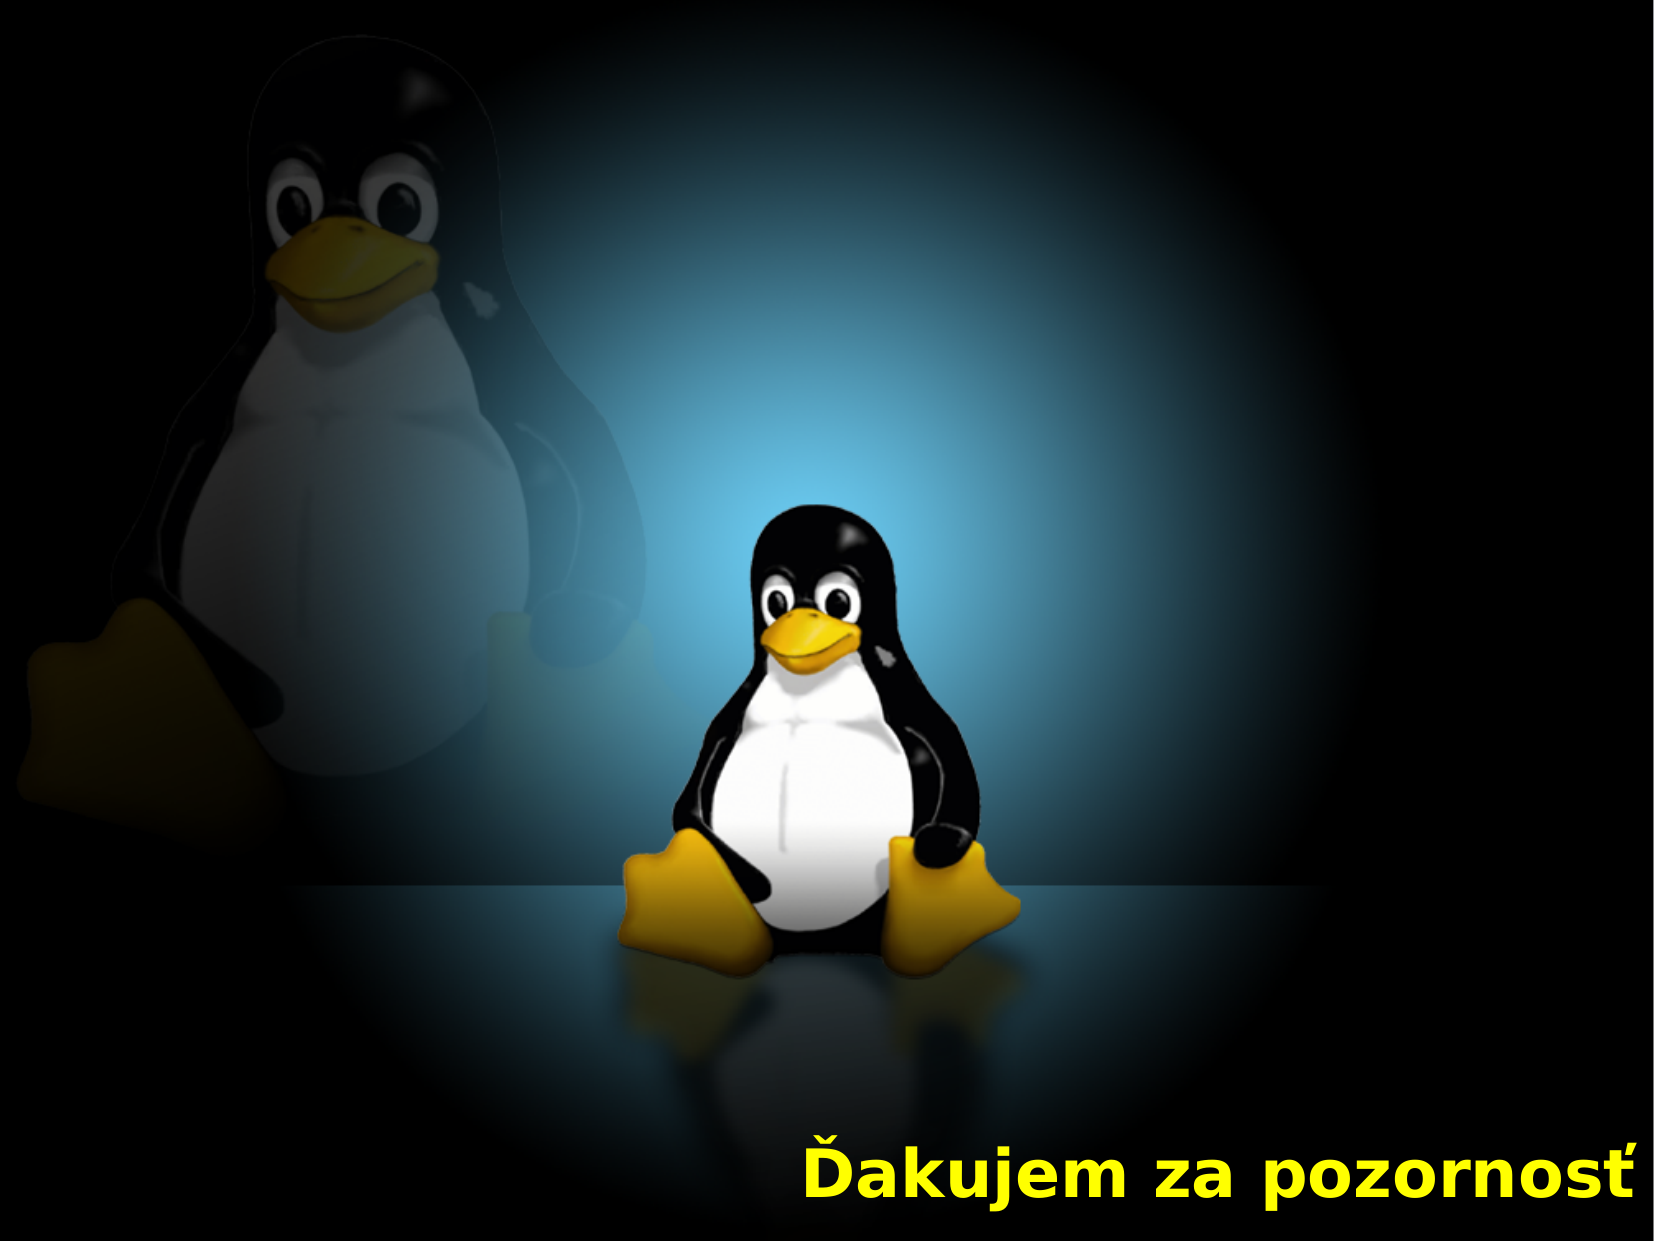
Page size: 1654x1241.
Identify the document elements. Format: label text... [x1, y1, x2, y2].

text_box Ďakujem za pozornosť [785, 1127, 1652, 1221]
picture [0, 0, 1654, 1241]
